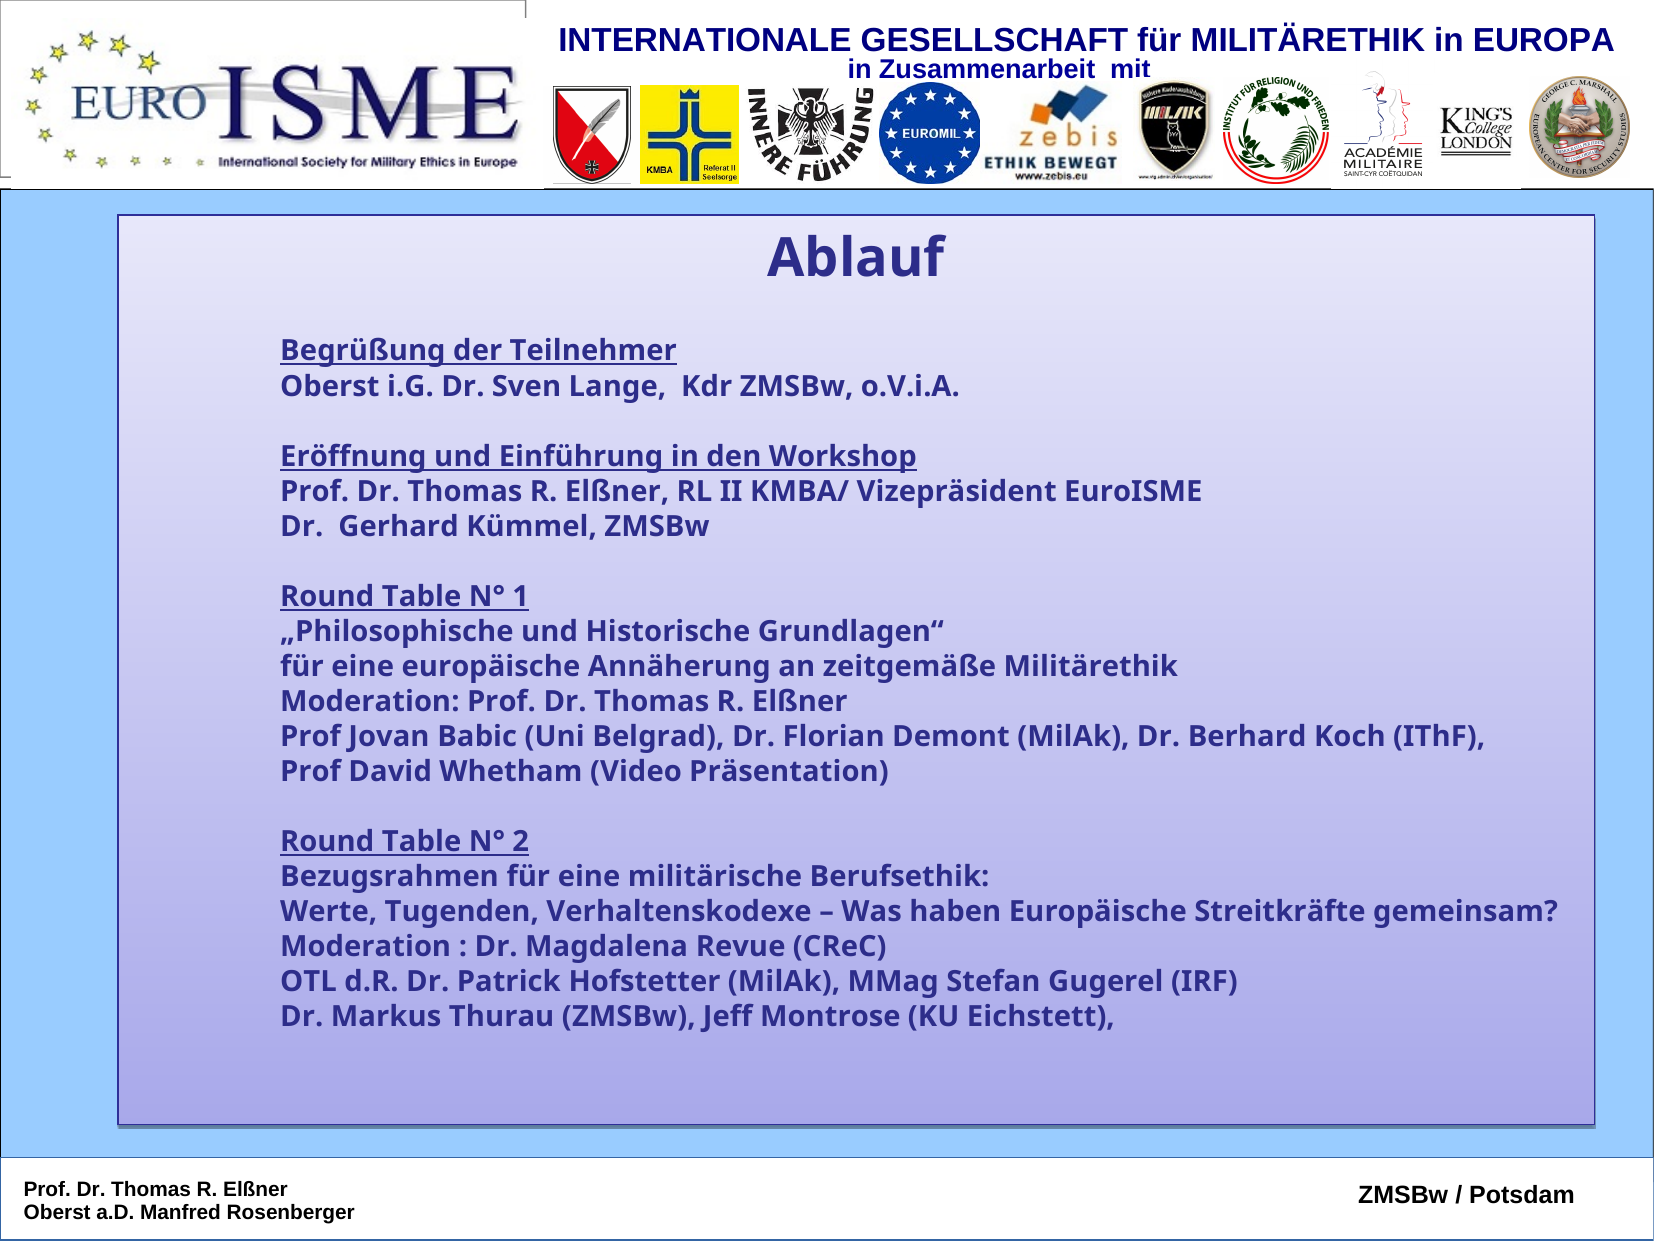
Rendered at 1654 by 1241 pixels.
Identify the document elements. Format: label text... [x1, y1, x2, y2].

picture [1331, 58, 1521, 189]
picture [1529, 76, 1630, 178]
picture [741, 81, 1122, 184]
picture [1133, 77, 1215, 181]
text_box Ablauf Begrüßung der Teilnehmer Oberst i.G. Dr. Sven Lange, Kdr ZMSBw, o.V.i.A. Eröffnung und Einführung in den Workshop Prof. Dr. Thomas R. Elßner, RL II KMBA/ Vizepräsident EuroISME Dr. Gerhard Kümmel, ZMSBw Round Table N° 1 „Philosophische und Historische Grundlagen“ für eine europäische Annäherung an zeitgemäße Militärethik Moderation: Prof. Dr. Thomas R. Elßner Prof Jovan Babic (Uni Belgrad), Dr. Florian Demont (MilAk), Dr. Berhard Koch (IThF), Prof David Whetham (Video Präsentation) Round Table N° 2 Bezugsrahmen für eine militärische Berufsethik: Werte, Tugenden, Verhaltenskodexe – Was haben Europäische Streitkräfte gemeinsam? Moderation : Dr. Magdalena Revue (CReC) OTL d.R. Dr. Patrick Hofstetter (MilAk), MMag Stefan Gugerel (IRF) Dr. Markus Thurau (ZMSBw), Jeff Montrose (KU Eichstett), [118, 215, 1595, 1125]
picture [11, 18, 739, 189]
picture [1223, 77, 1329, 184]
